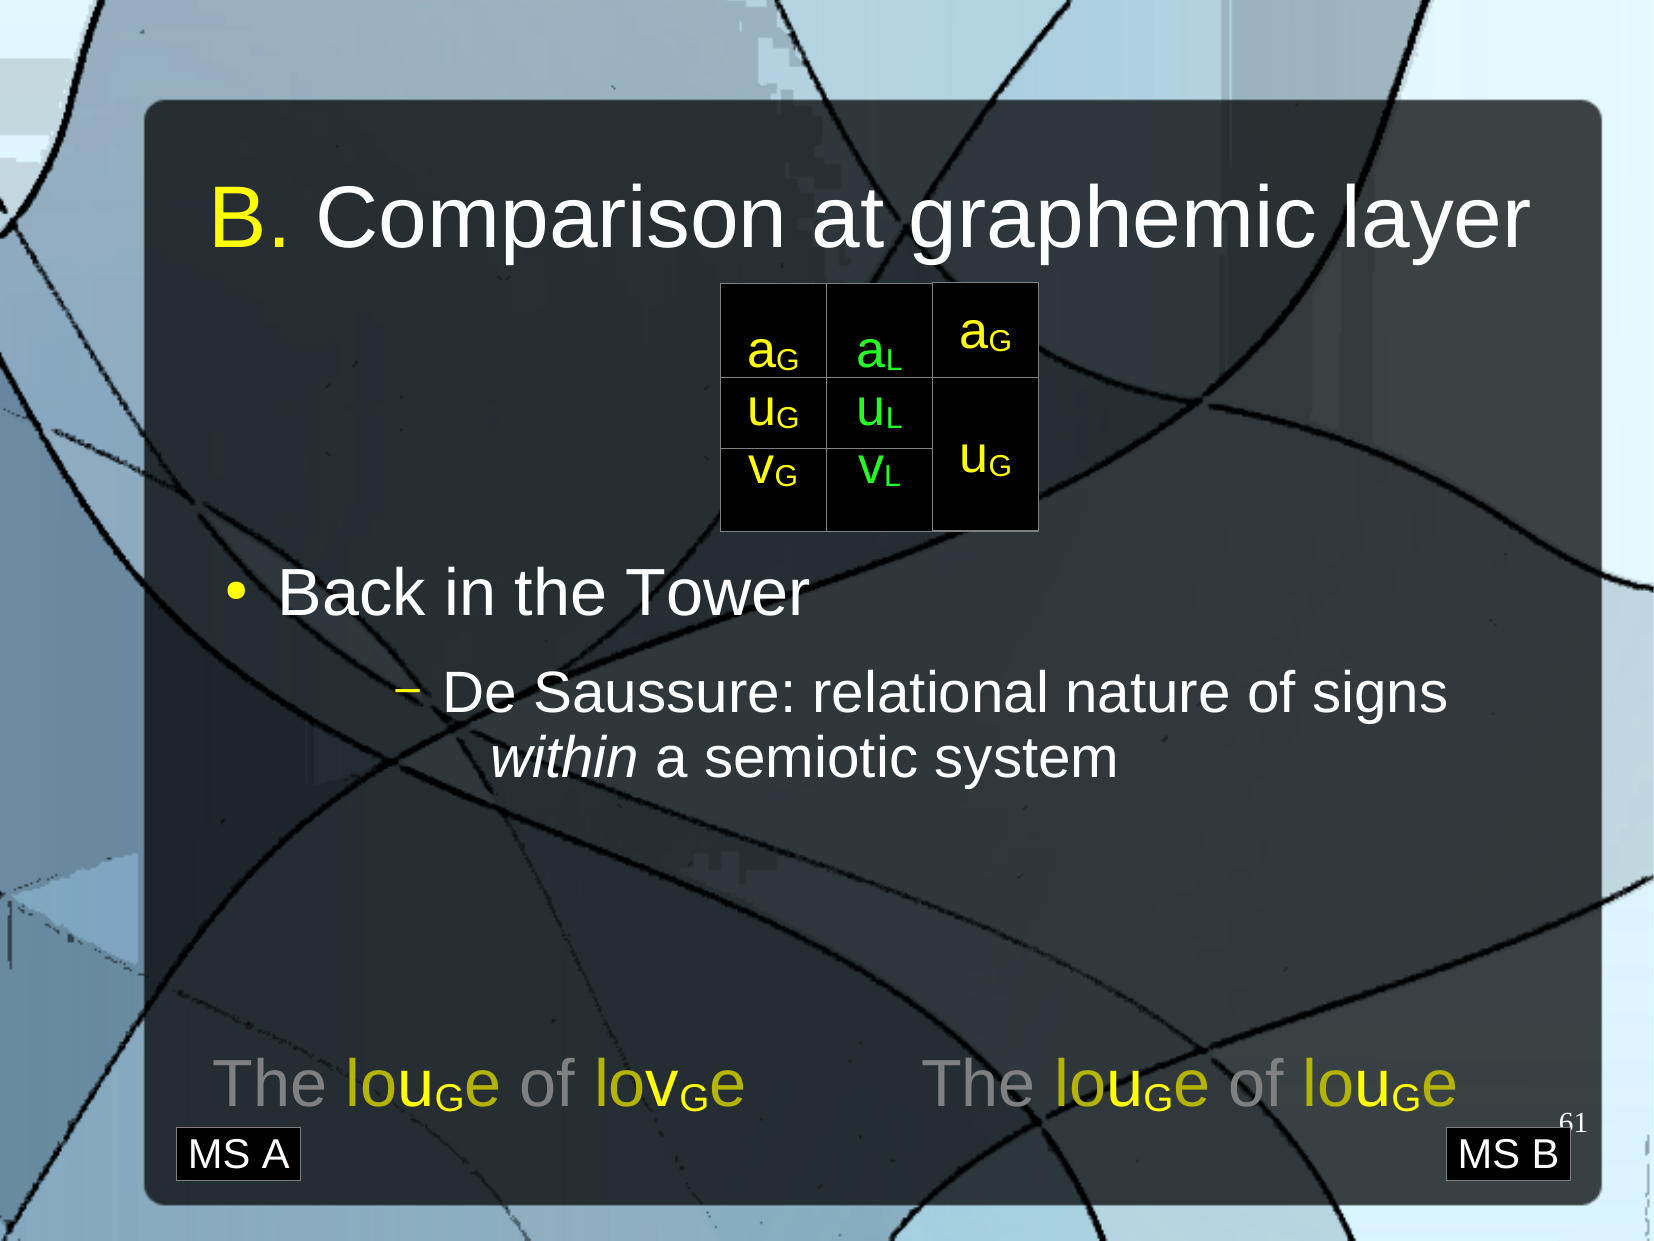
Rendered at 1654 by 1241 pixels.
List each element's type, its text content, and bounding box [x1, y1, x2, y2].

text_box MS B [1446, 1127, 1571, 1181]
text_box aL uL vL [827, 449, 932, 532]
title B. Comparison at graphemic layer [159, 108, 1583, 325]
text_box MS A [176, 1127, 301, 1181]
list The louGe of lovGe The louGe of louGe [141, 1046, 1506, 1241]
text_box aG uG vG [721, 284, 827, 377]
text_box aL uL vL [827, 284, 932, 377]
text_box aG uG vG [720, 449, 827, 532]
list Back in the Tower De Saussure: relational nature of signs within a semiotic system [206, 555, 1571, 1028]
text_box uG [932, 377, 1039, 531]
text_box aG uG vG [721, 378, 827, 448]
text_box aG [932, 282, 1039, 377]
picture [0, 0, 1654, 1241]
text_box aL uL vL [827, 378, 932, 448]
